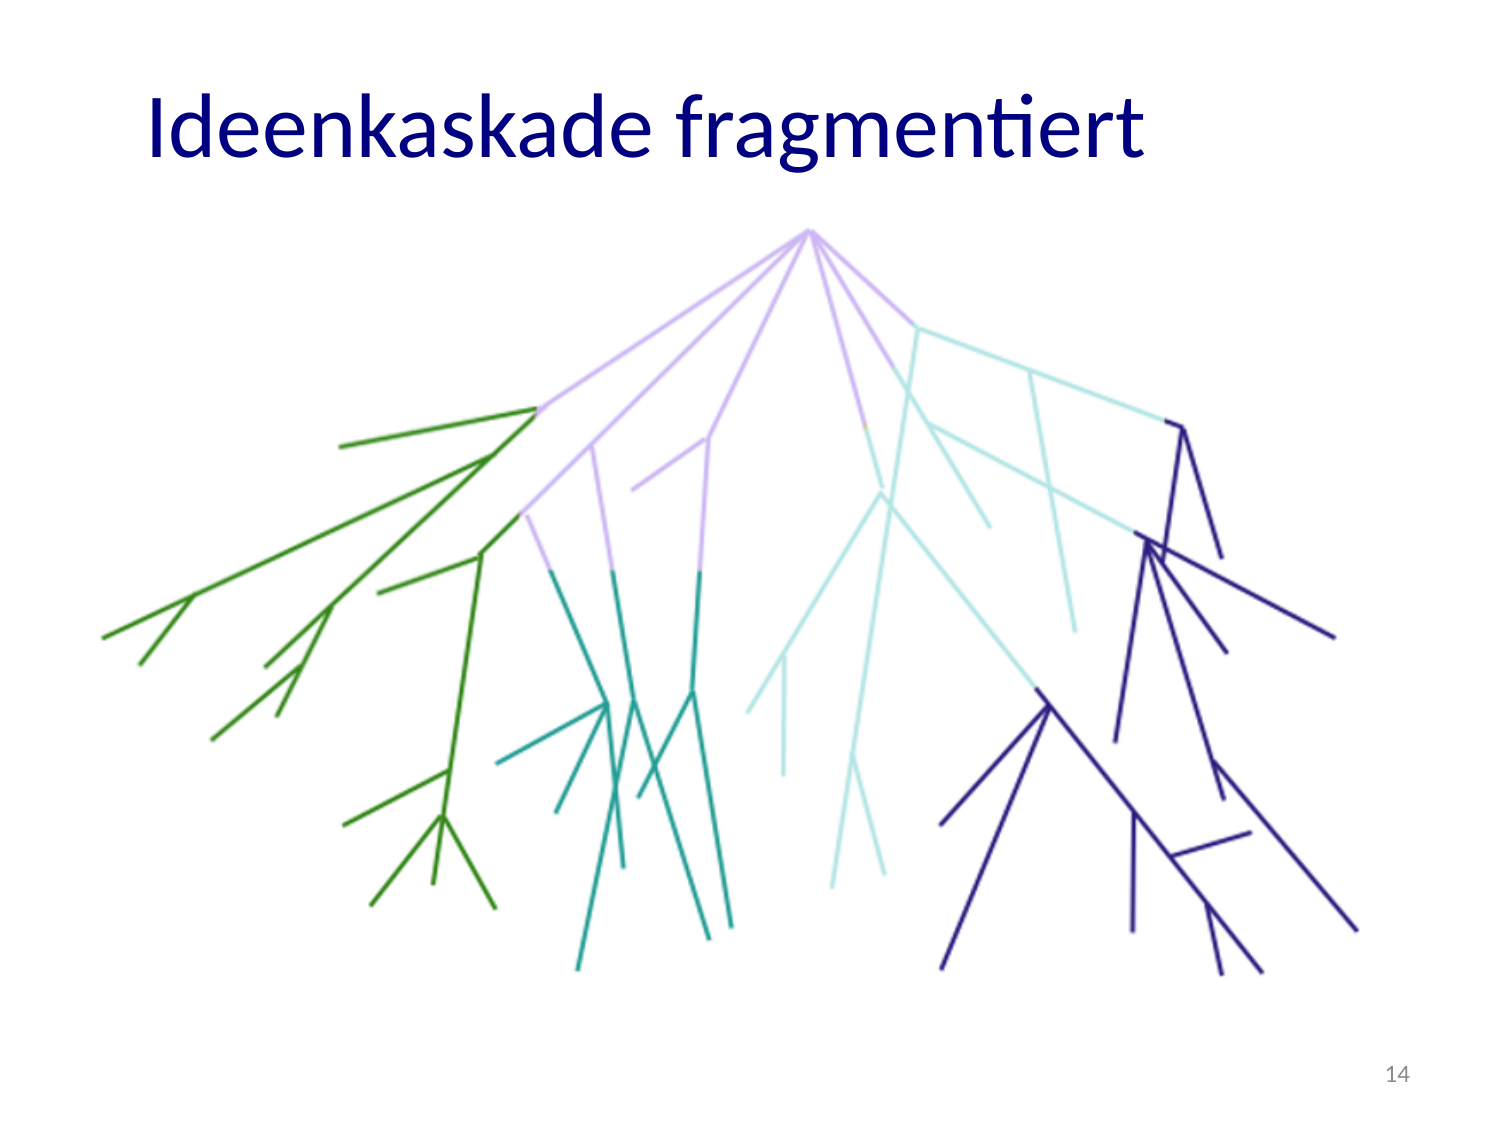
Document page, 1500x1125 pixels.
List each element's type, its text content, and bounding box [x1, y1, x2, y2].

title Ideenkaskade fragmentiert [145, 47, 1241, 216]
picture [80, 216, 1380, 992]
